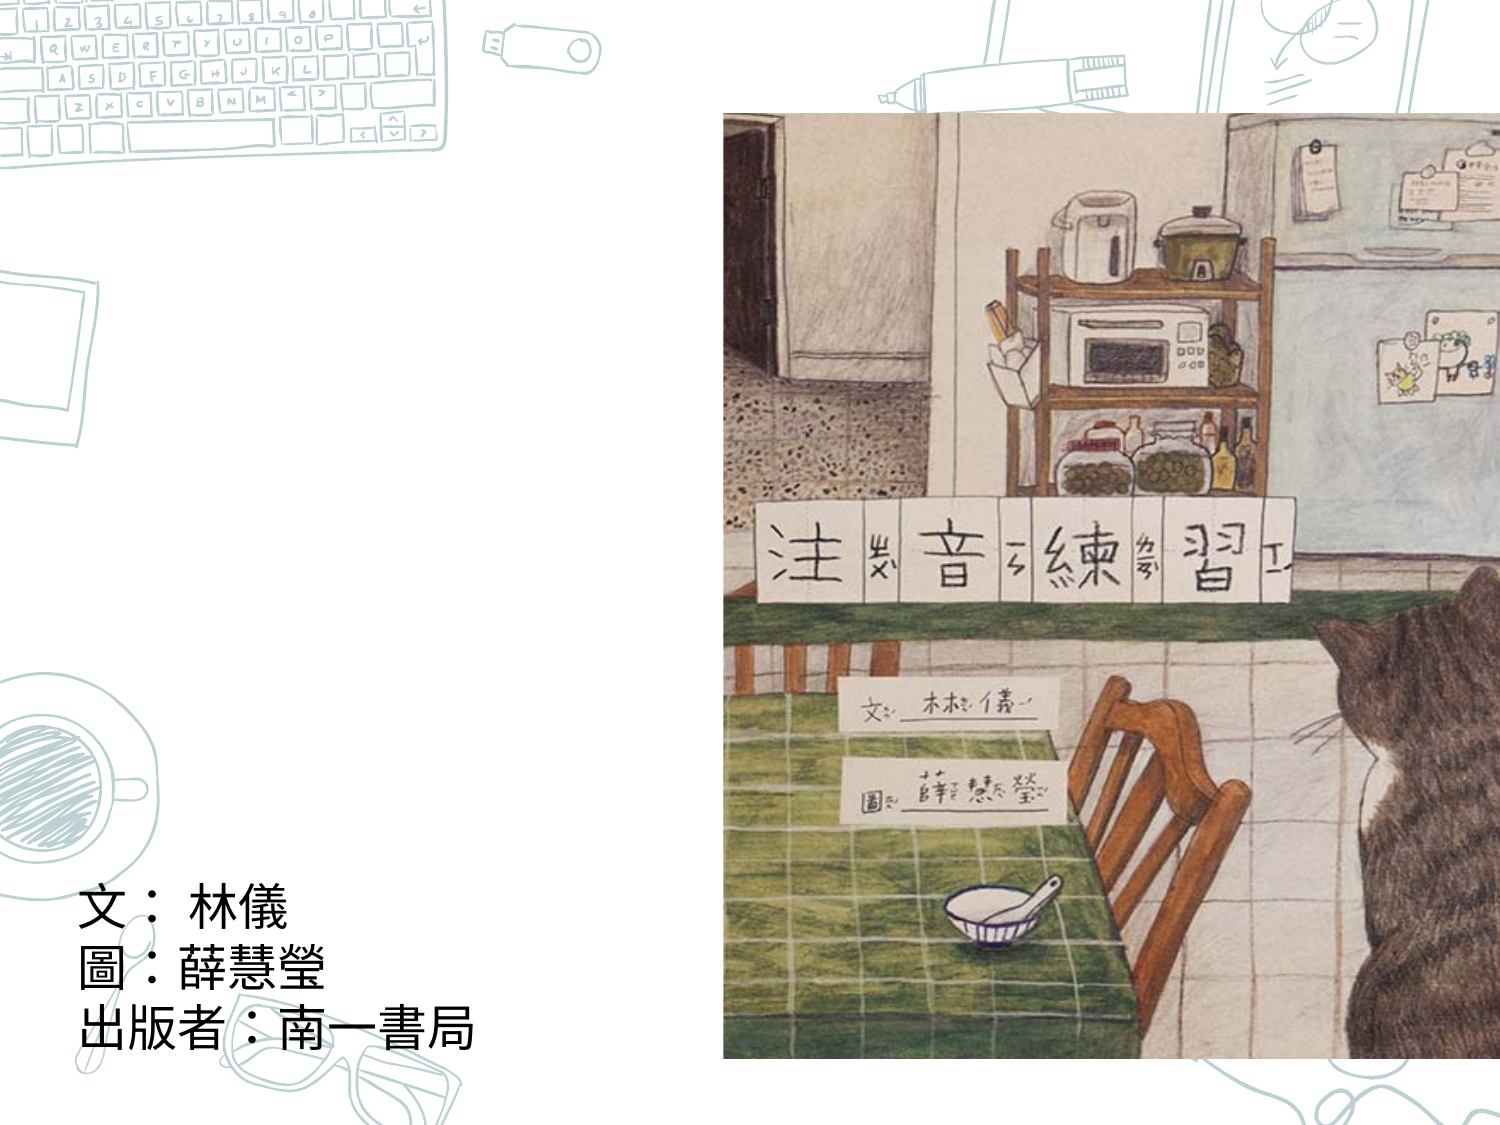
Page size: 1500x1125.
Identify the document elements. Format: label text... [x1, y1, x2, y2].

list 文： 林儀 圖：薛慧瑩 出版者：南一書局 [41, 359, 1171, 1125]
picture [723, 113, 1500, 1059]
